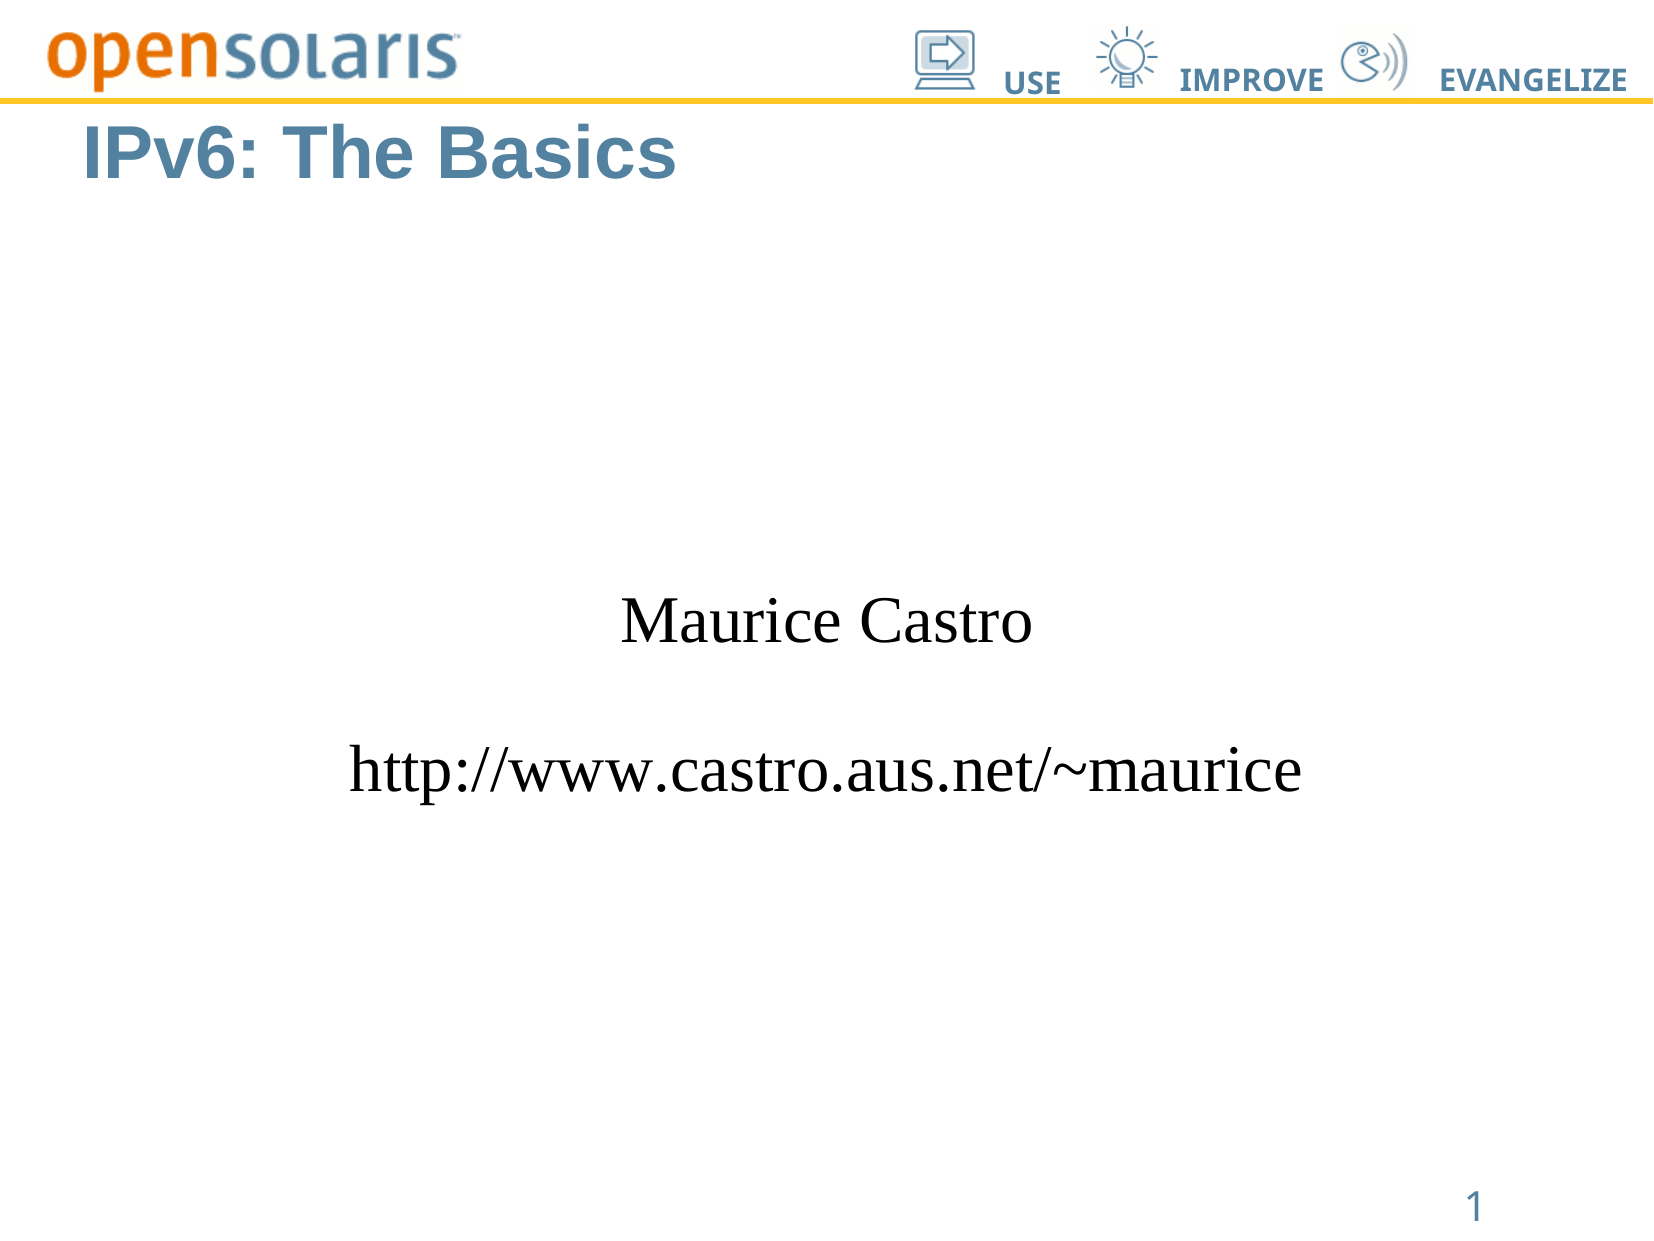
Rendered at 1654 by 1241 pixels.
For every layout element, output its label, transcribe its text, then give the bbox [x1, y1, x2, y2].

title IPv6: The Basics [82, 108, 1571, 198]
picture [46, 31, 462, 94]
picture [1336, 24, 1412, 98]
subtitle Maurice Castro http://www.castro.aus.net/~maurice [98, 237, 1556, 1151]
picture [1093, 23, 1161, 91]
picture [907, 22, 983, 98]
